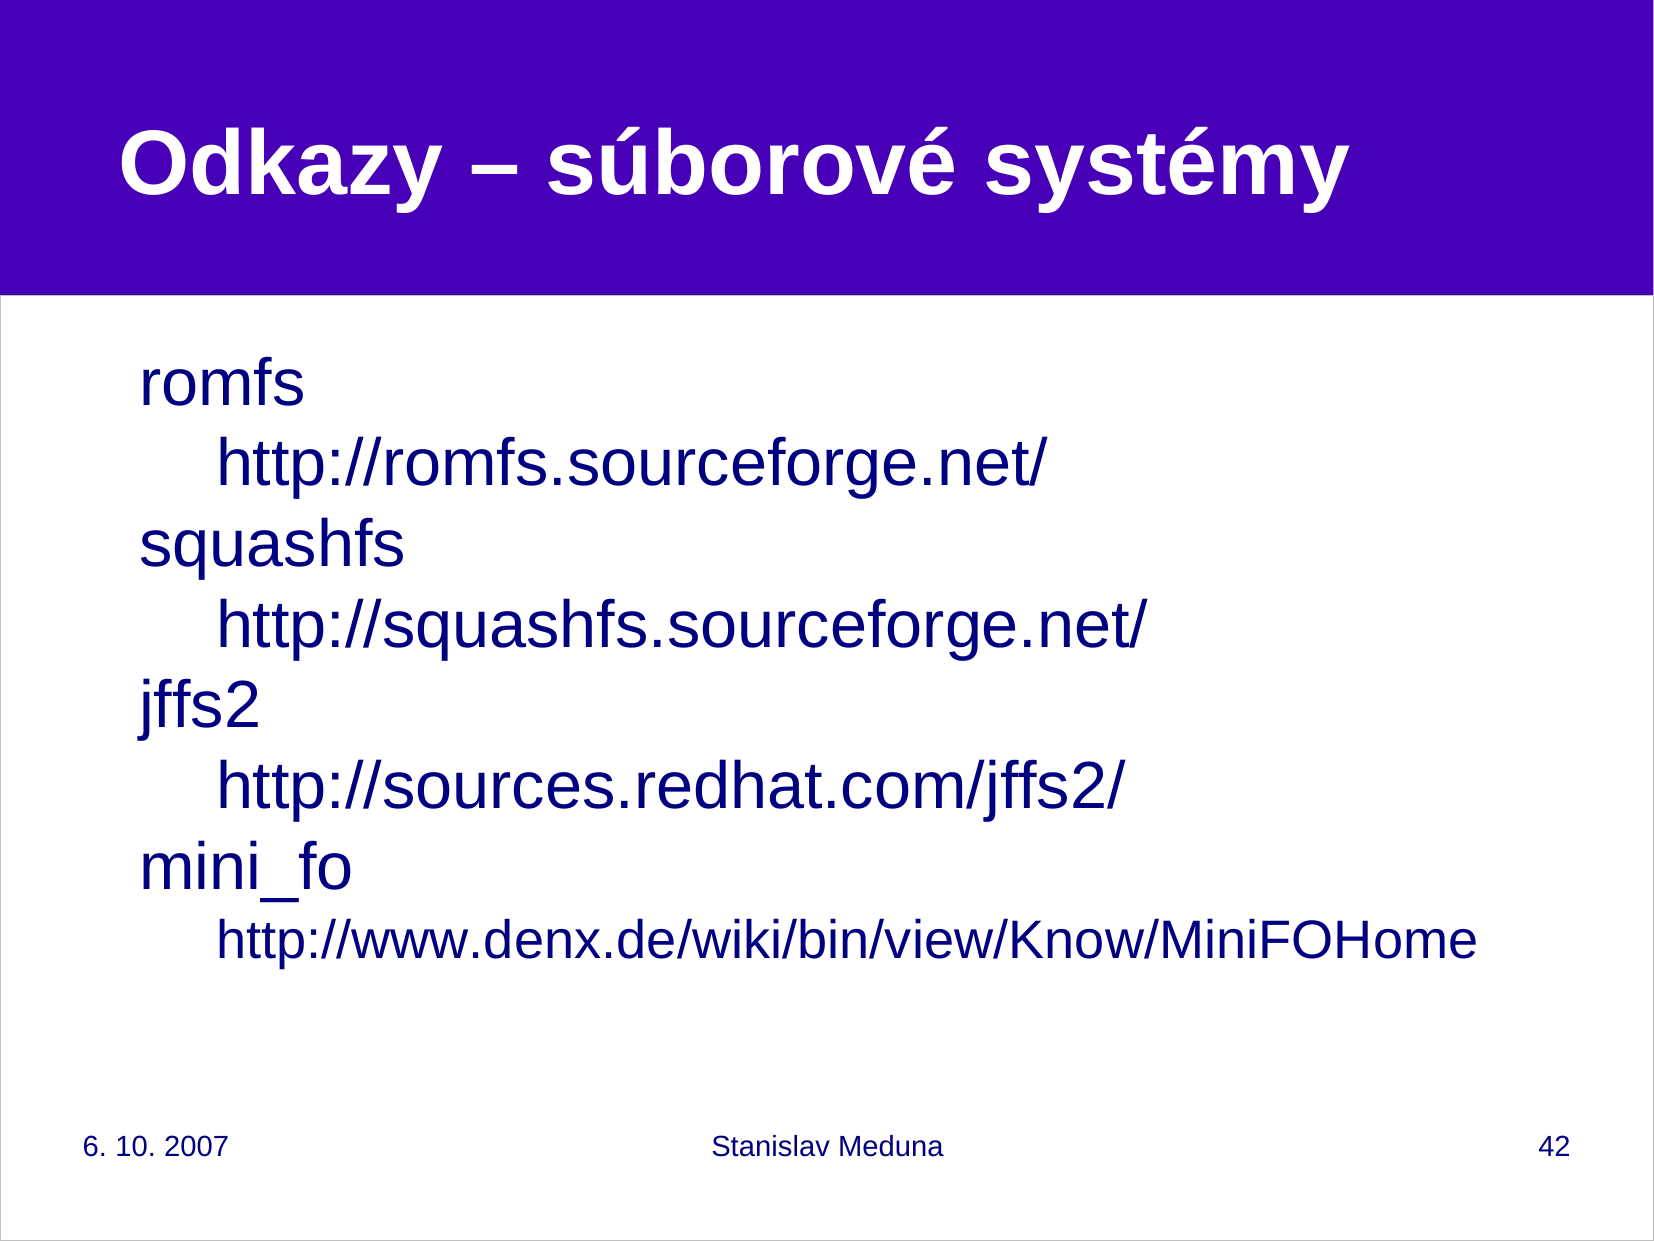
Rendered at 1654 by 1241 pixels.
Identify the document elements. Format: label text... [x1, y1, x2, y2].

list romfs http://romfs.sourceforge.net/ squashfs http://squashfs.sourceforge.net/ jffs2 http://sources.redhat.com/jffs2/ mini_fo http://www.denx.de/wiki/bin/view/Know/MiniFOHome [121, 344, 1534, 1112]
title Odkazy – súborové systémy [118, 66, 1595, 259]
